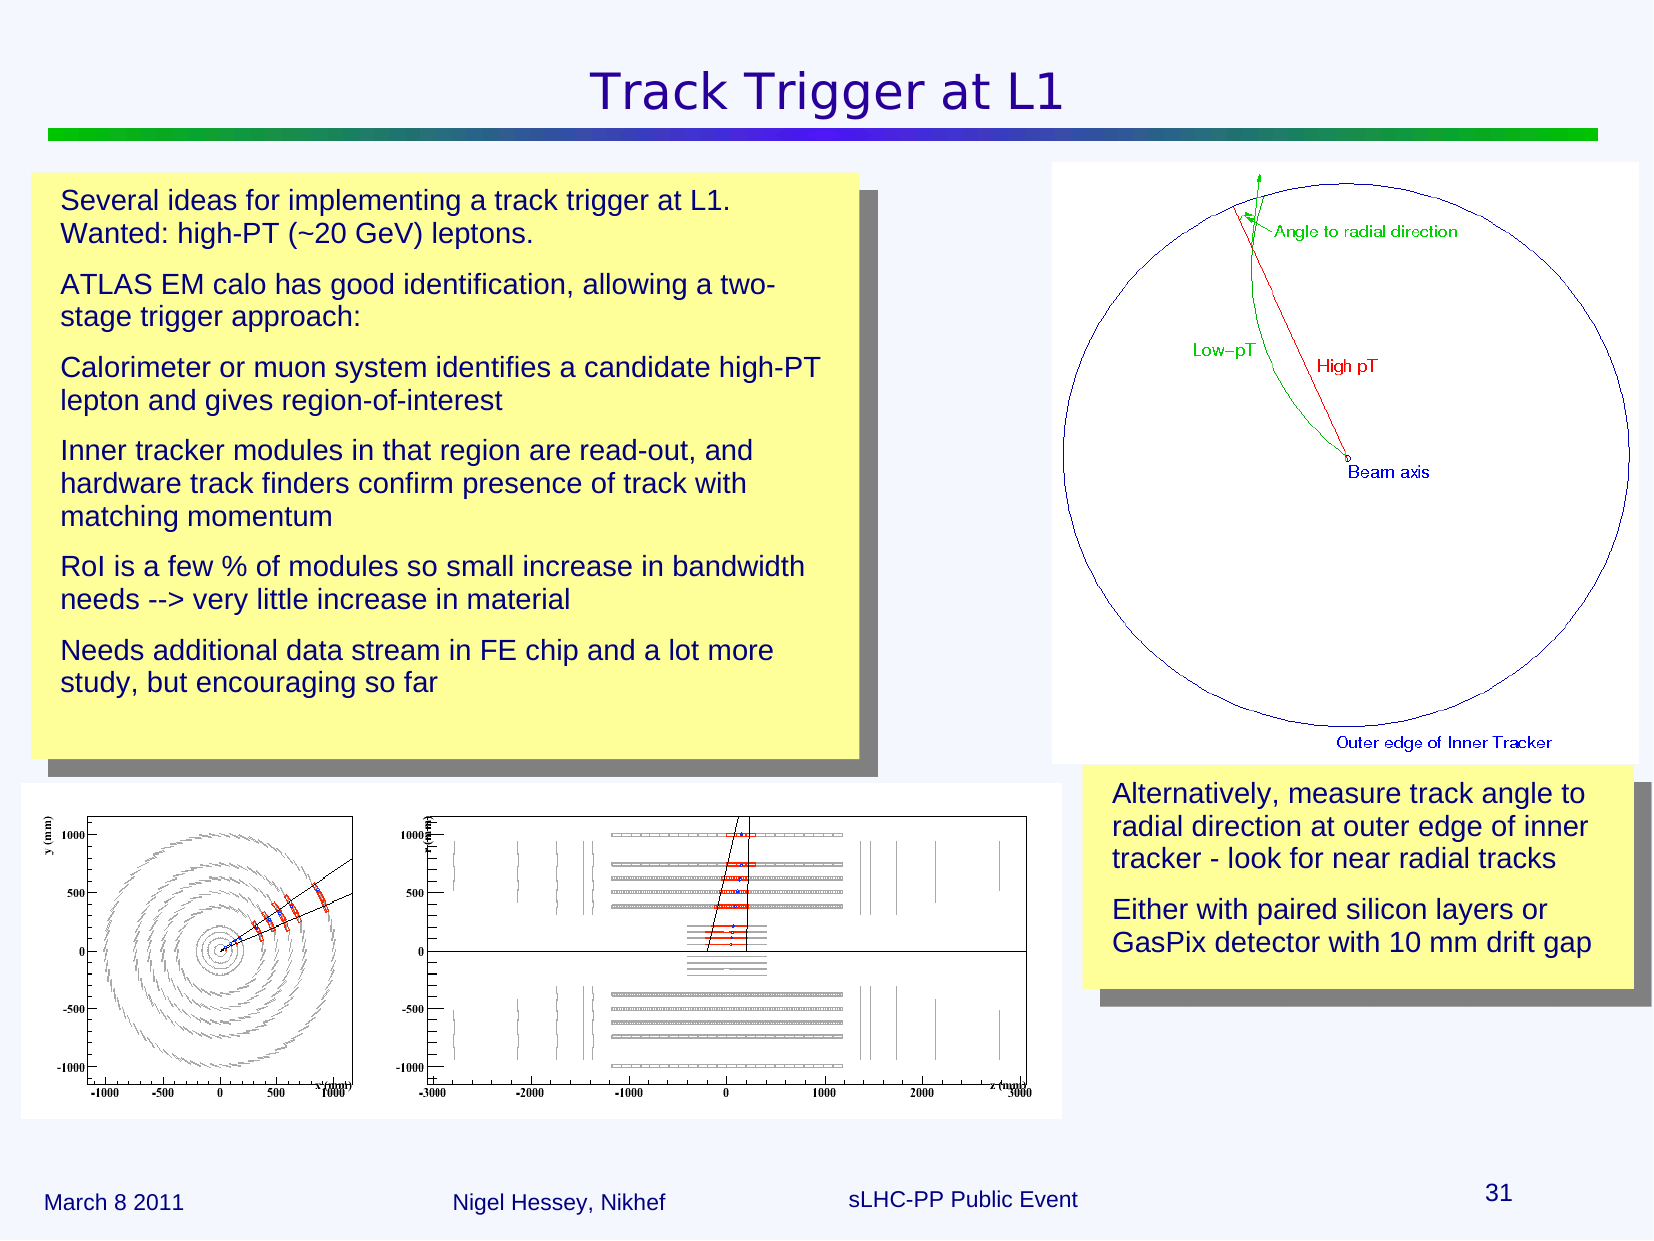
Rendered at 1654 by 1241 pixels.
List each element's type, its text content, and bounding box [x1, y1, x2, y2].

picture [1563, 128, 1598, 141]
text_box Alternatively, measure track angle to radial direction at outer edge of inner tracker - look for near radial tracks Either with paired silicon layers or GasPix detector with 10 mm drift gap [1082, 764, 1634, 989]
picture [1052, 162, 1639, 764]
picture [21, 783, 1062, 1119]
title Track Trigger at L1 [95, 37, 1563, 146]
text_box Several ideas for implementing a track trigger at L1. Wanted: high-PT (~20 GeV) leptons. ATLAS EM calo has good identification, allowing a two-stage trigger approach: Calorimeter or muon system identifies a candidate high-PT lepton and gives region-of-interest Inner tracker modules in that region are read-out, and hardware track finders confirm presence of track with matching momentum RoI is a few % of modules so small increase in bandwidth needs --> very little increase in material Needs additional data stream in FE chip and a lot more study, but encouraging so far [31, 172, 860, 760]
picture [48, 128, 95, 141]
